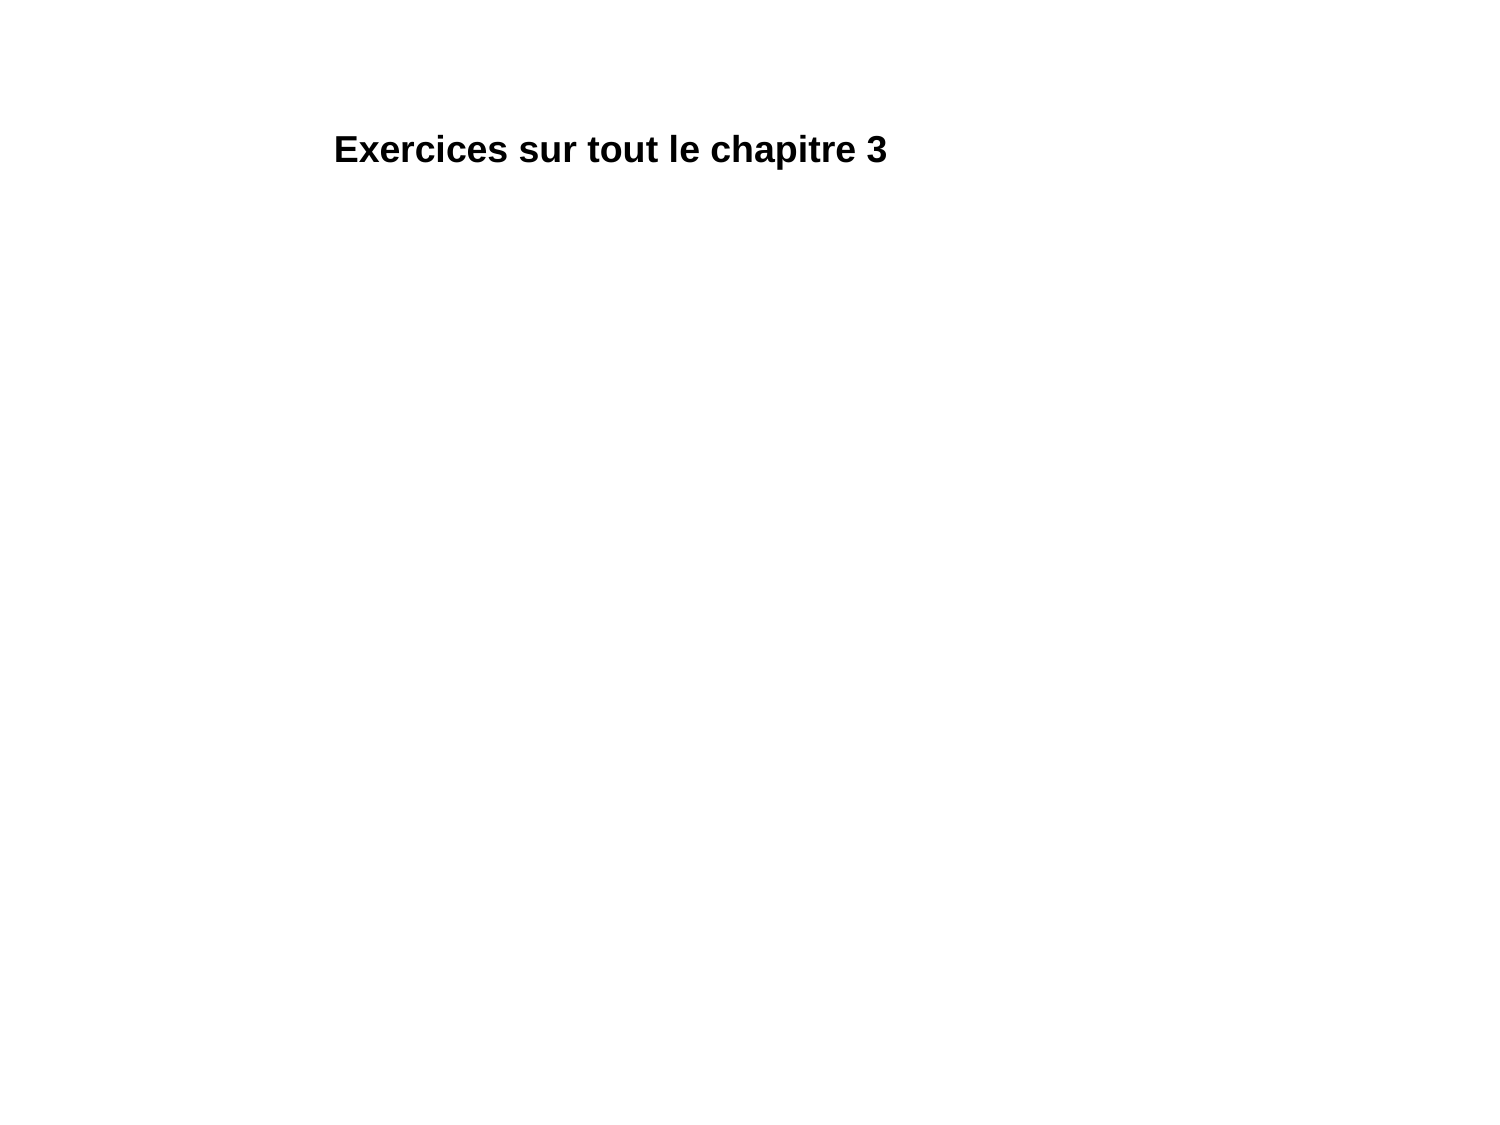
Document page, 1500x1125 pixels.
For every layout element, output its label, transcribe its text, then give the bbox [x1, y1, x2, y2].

text_box Exercices sur tout le chapitre 3 [318, 118, 1075, 178]
